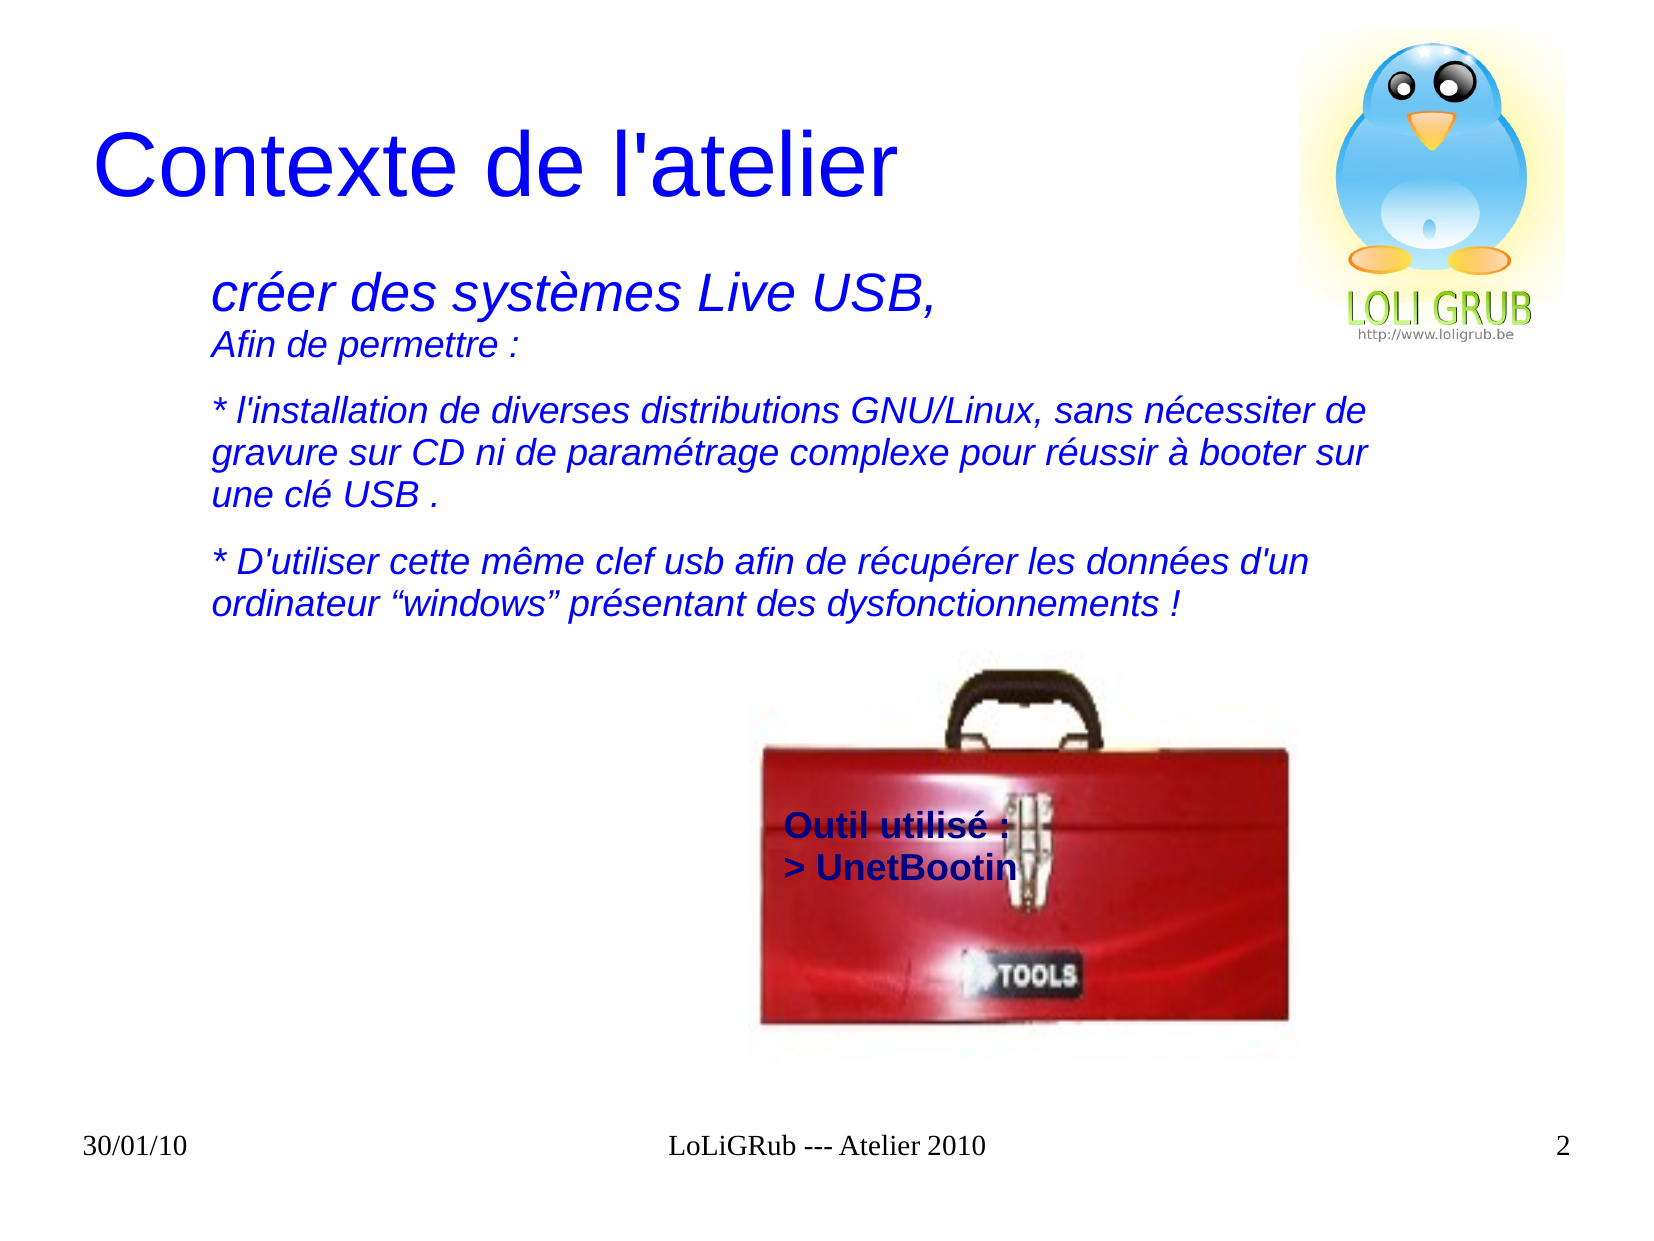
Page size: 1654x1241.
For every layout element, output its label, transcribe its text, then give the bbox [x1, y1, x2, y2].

text_box Contexte de l'atelier [77, 106, 109, 225]
text_box créer des systèmes Live USB, Afin de permettre : * l'installation de diverses distributions GNU/Linux, sans nécessiter de gravure sur CD ni de paramétrage complexe pour réussir à booter sur une clé USB . * D'utiliser cette même clef usb afin de récupérer les données d'un ordinateur “windows” présentant des dysfonctionnements ! [196, 255, 239, 415]
picture [1299, 29, 1565, 355]
picture [748, 649, 1300, 1063]
